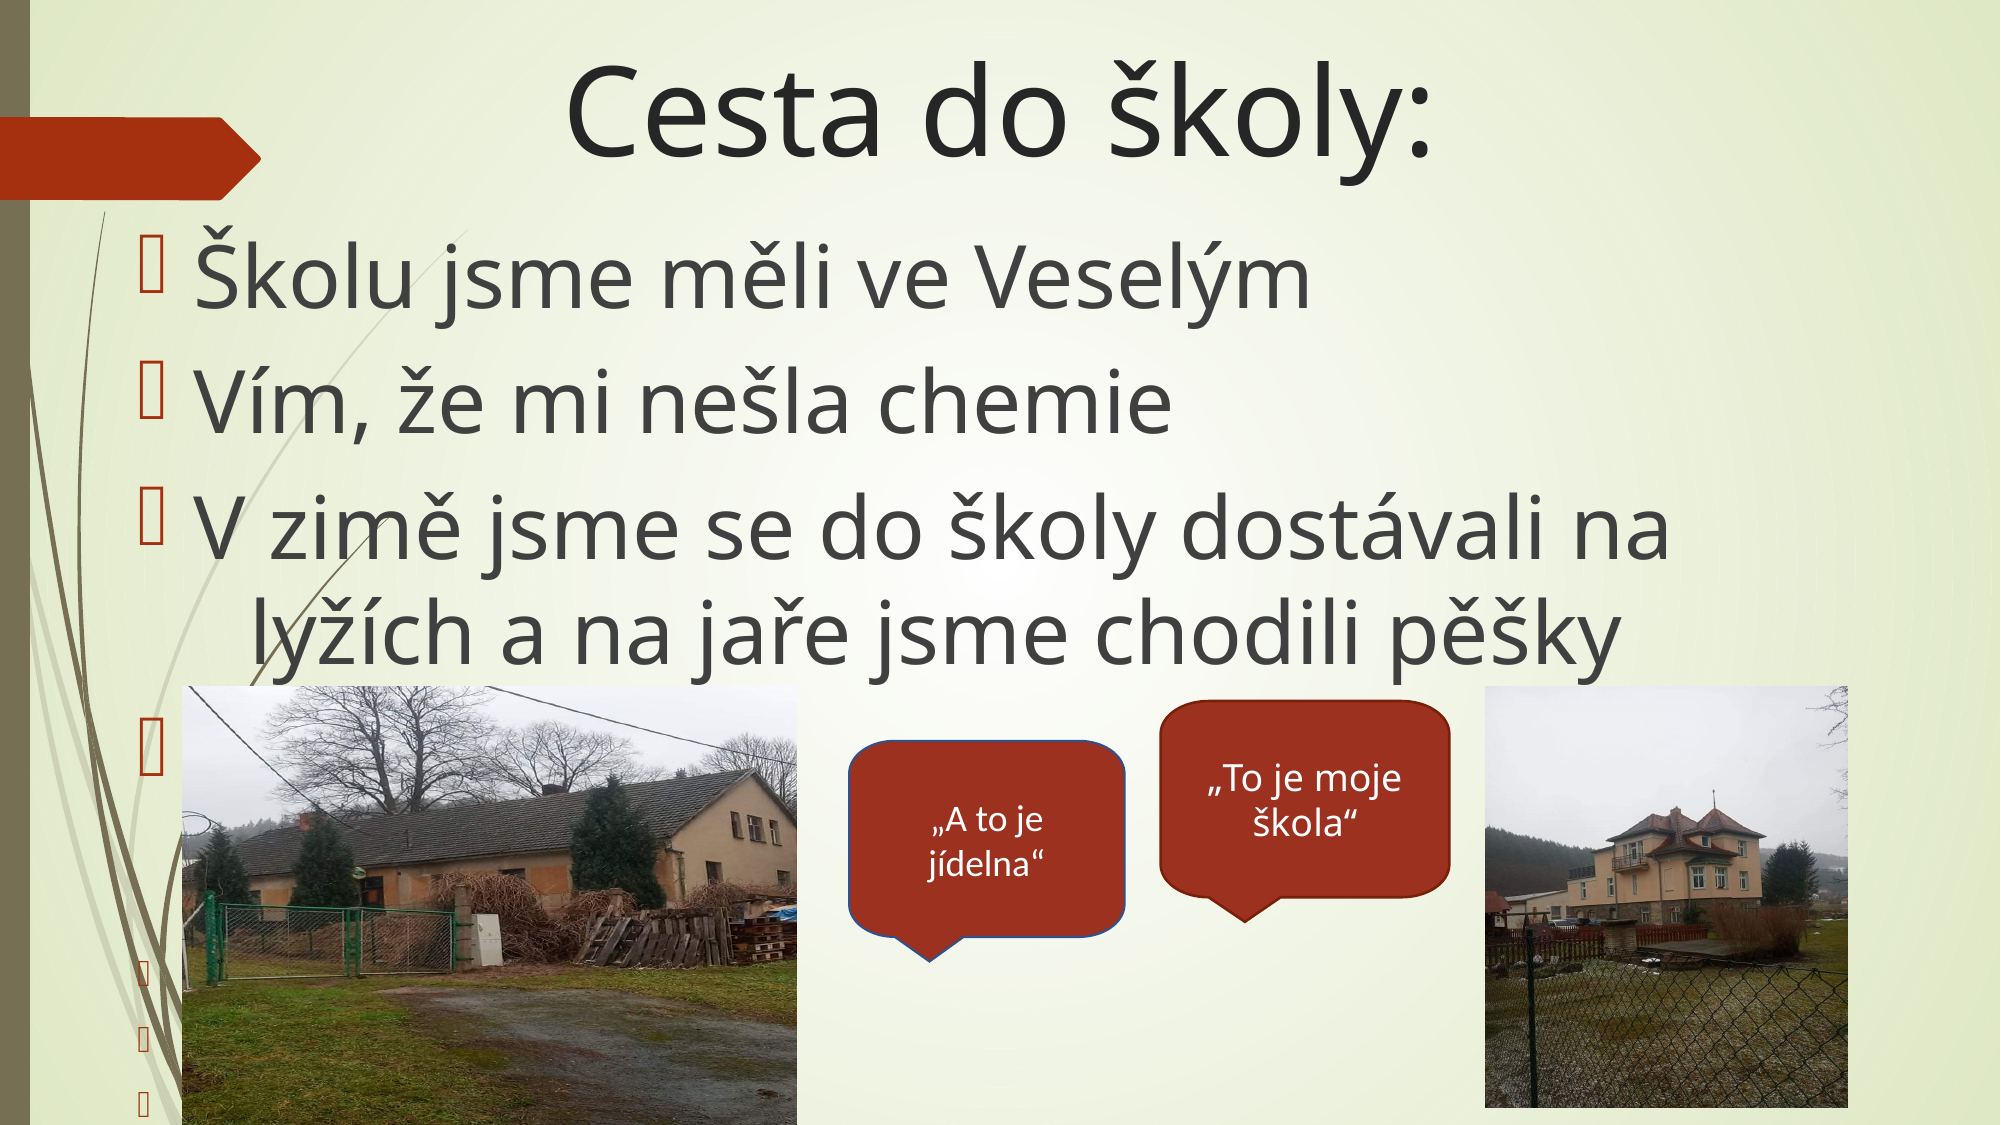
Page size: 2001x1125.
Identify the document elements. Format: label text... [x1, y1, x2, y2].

list Školu jsme měli ve Veselým Vím, že mi nešla chemie V zimě jsme se do školy dostávali na lyžích a na jaře jsme chodili pěšky [122, 213, 1848, 1117]
picture [1485, 686, 1848, 1108]
text_box „To je moje škola“ [1160, 701, 1450, 922]
title Cesta do školy: [137, 23, 1863, 237]
text_box „A to je jídelna“ [849, 740, 1125, 962]
picture [182, 686, 797, 1125]
